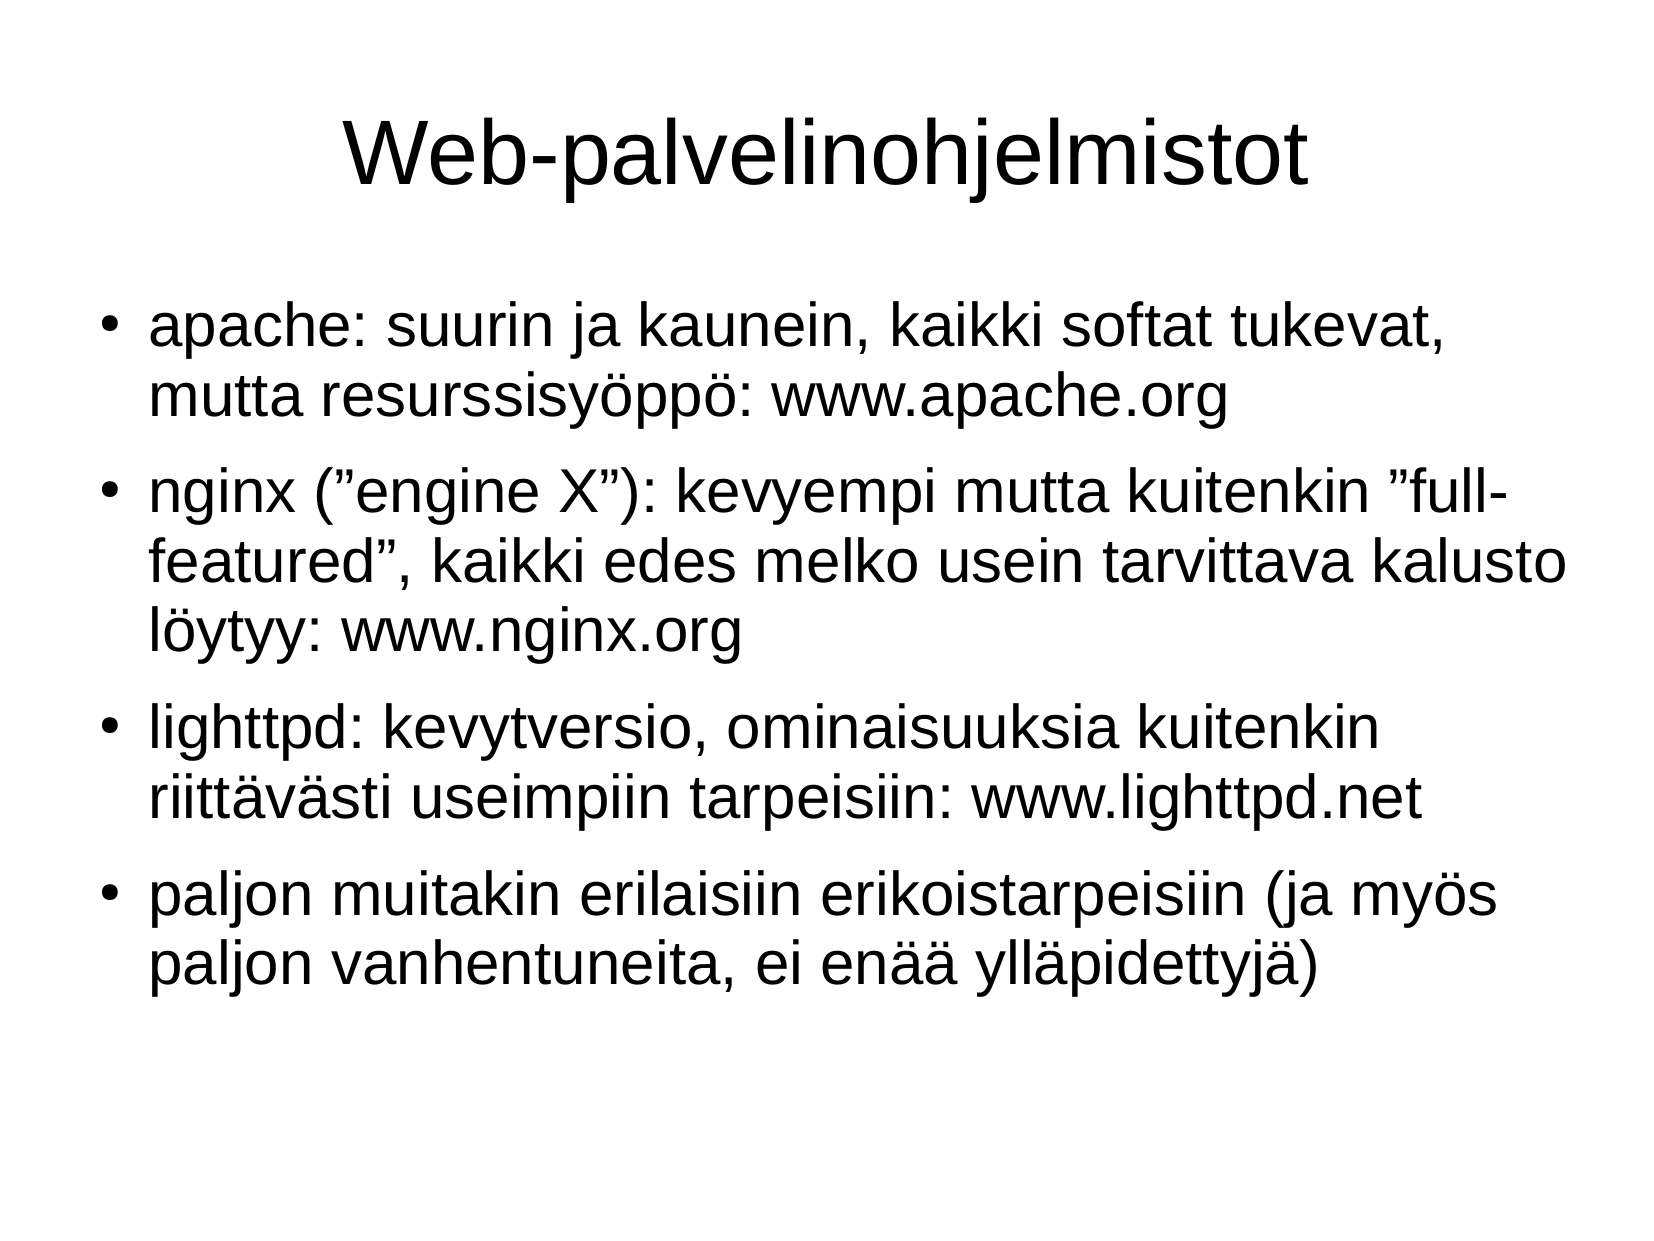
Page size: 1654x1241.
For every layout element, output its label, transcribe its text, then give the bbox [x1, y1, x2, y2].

title Web-palvelinohjelmistot [82, 49, 1571, 257]
list apache: suurin ja kaunein, kaikki softat tukevat, mutta resurssisyöppö: www.apache.org nginx (”engine X”): kevyempi mutta kuitenkin ”full-featured”, kaikki edes melko usein tarvittava kalusto löytyy: www.nginx.org lighttpd: kevytversio, ominaisuuksia kuitenkin riittävästi useimpiin tarpeisiin: www.lighttpd.net paljon muitakin erilaisiin erikoistarpeisiin (ja myös paljon vanhentuneita, ei enää ylläpidettyjä) [82, 290, 1571, 1010]
